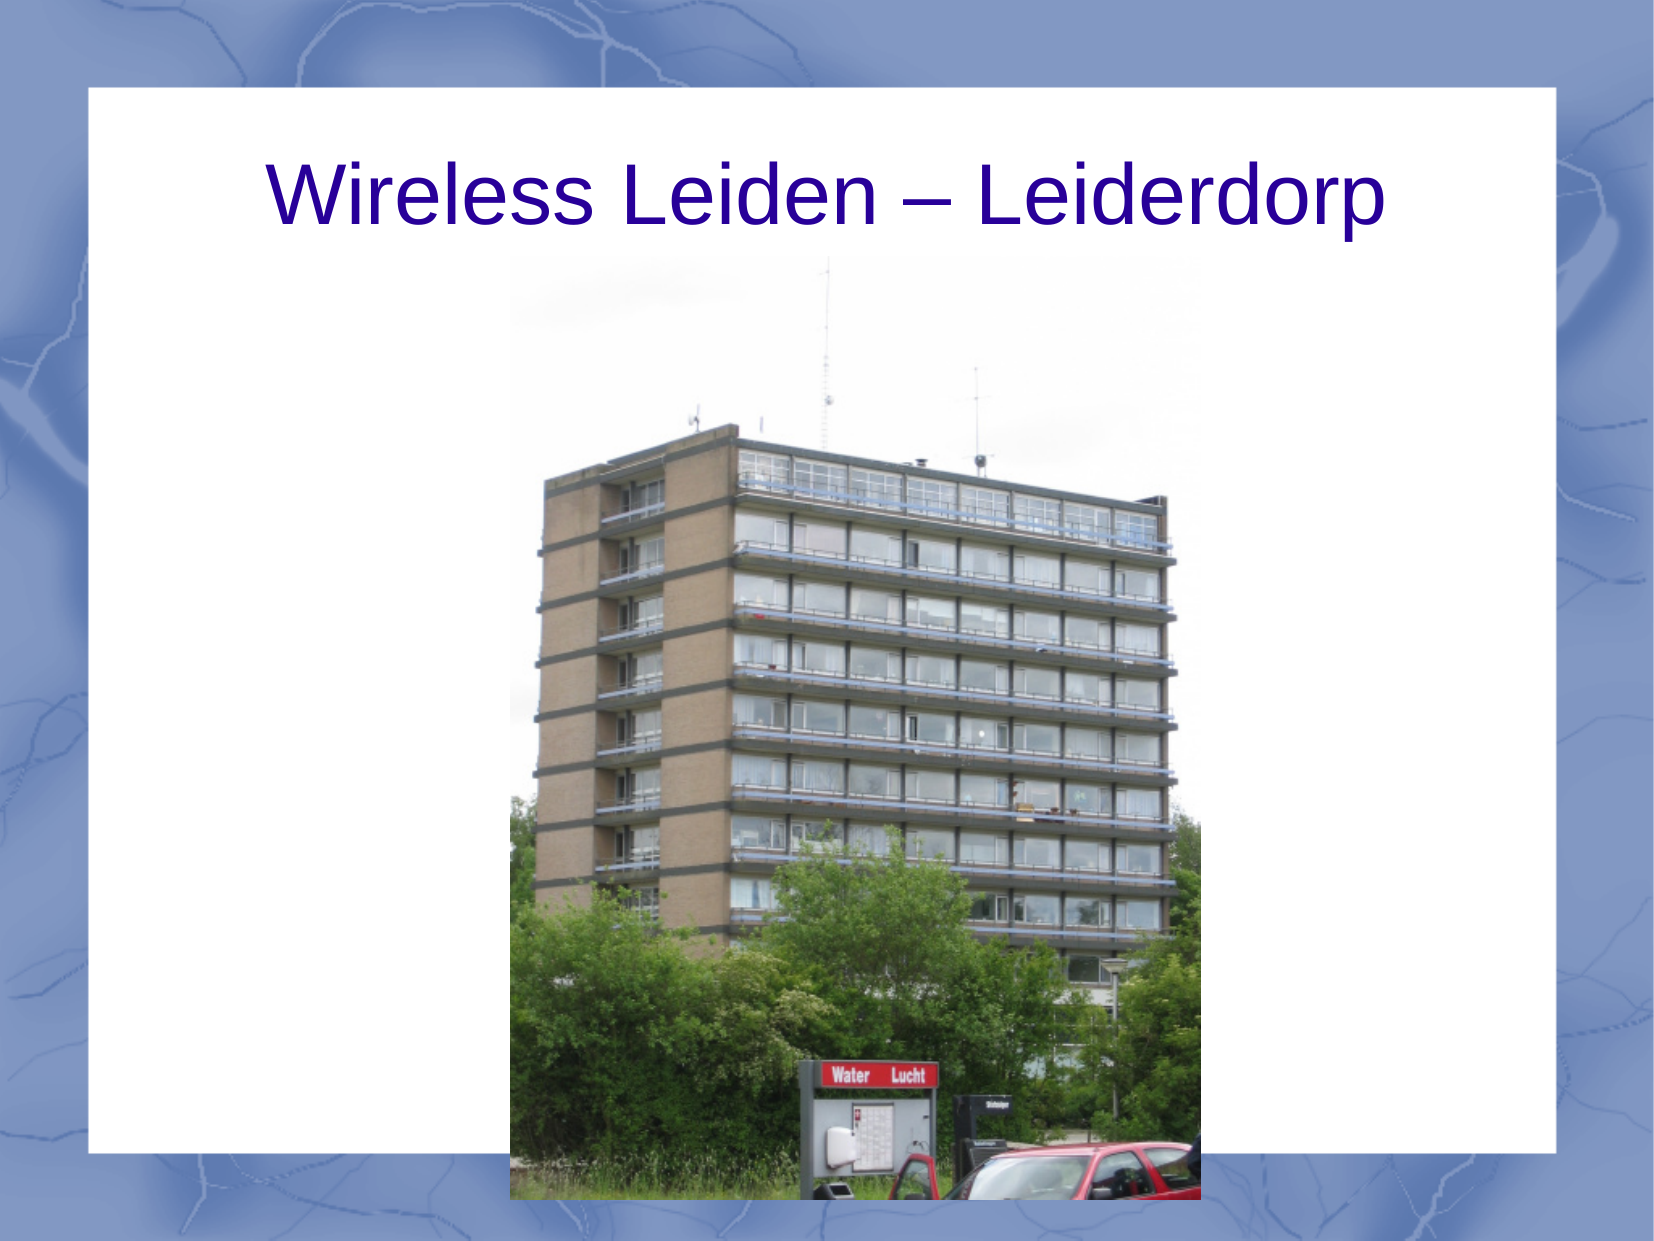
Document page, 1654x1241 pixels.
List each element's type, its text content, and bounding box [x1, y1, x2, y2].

title Wireless Leiden – Leiderdorp [118, 90, 1536, 298]
picture [0, 0, 1654, 1241]
